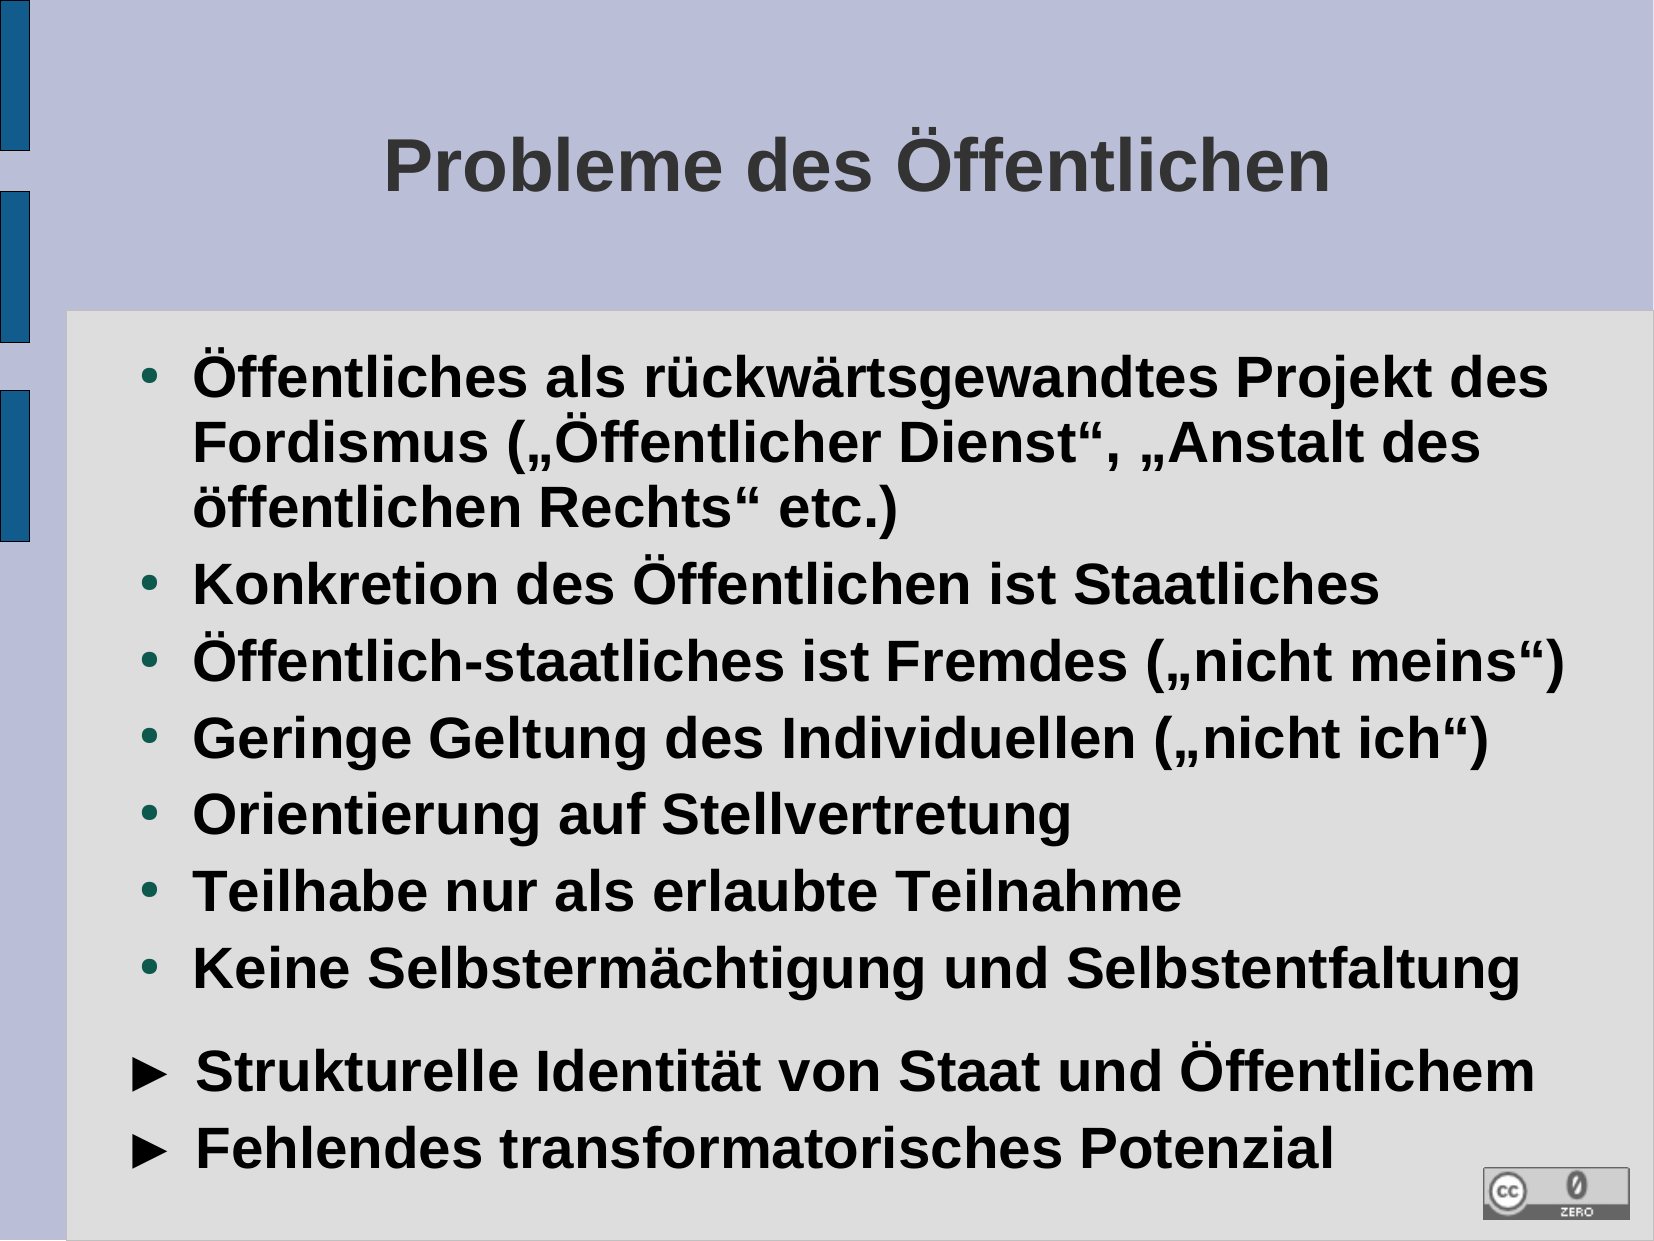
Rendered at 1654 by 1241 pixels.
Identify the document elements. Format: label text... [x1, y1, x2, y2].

picture [1483, 1167, 1630, 1220]
list Öffentliches als rückwärtsgewandtes Projekt des Fordismus („Öffentlicher Dienst“, „Anstalt des öffentlichen Rechts“ etc.) Konkretion des Öffentlichen ist Staatliches Öffentlich-staatliches ist Fremdes („nicht meins“) Geringe Geltung des Individuellen („nicht ich“) Orientierung auf Stellvertretung Teilhabe nur als erlaubte Teilnahme Keine Selbstermächtigung und Selbstentfaltung ► Strukturelle Identität von Staat und Öffentlichem ► Fehlendes transformatorisches Potenzial [121, 344, 1595, 1181]
title Probleme des Öffentlichen [121, 68, 1595, 262]
